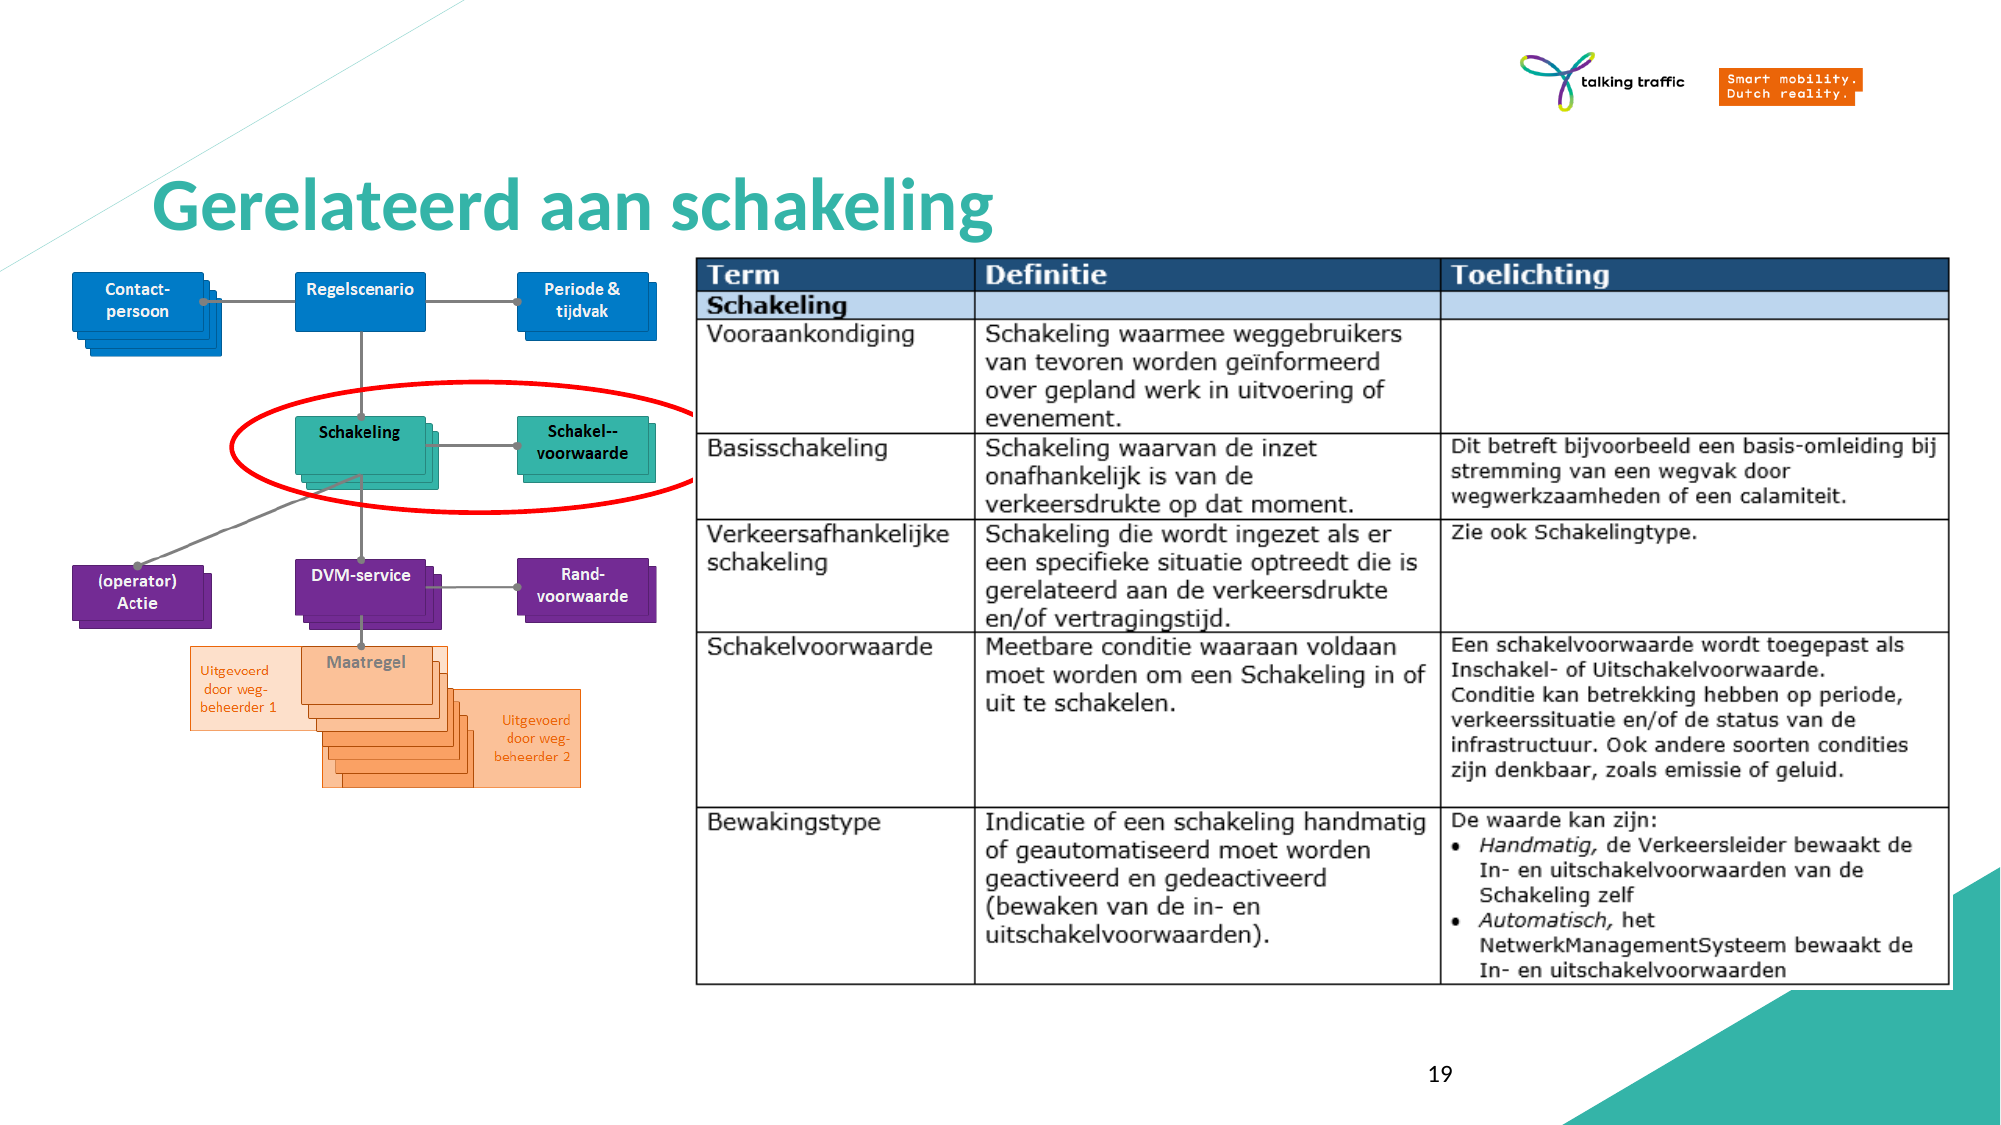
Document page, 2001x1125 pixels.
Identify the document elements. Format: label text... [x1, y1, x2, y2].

title Gerelateerd aan schakeling [137, 165, 1863, 332]
text_box 19 [1412, 1042, 1863, 1103]
picture [72, 270, 657, 788]
picture [693, 253, 1953, 990]
picture [235, 385, 657, 510]
